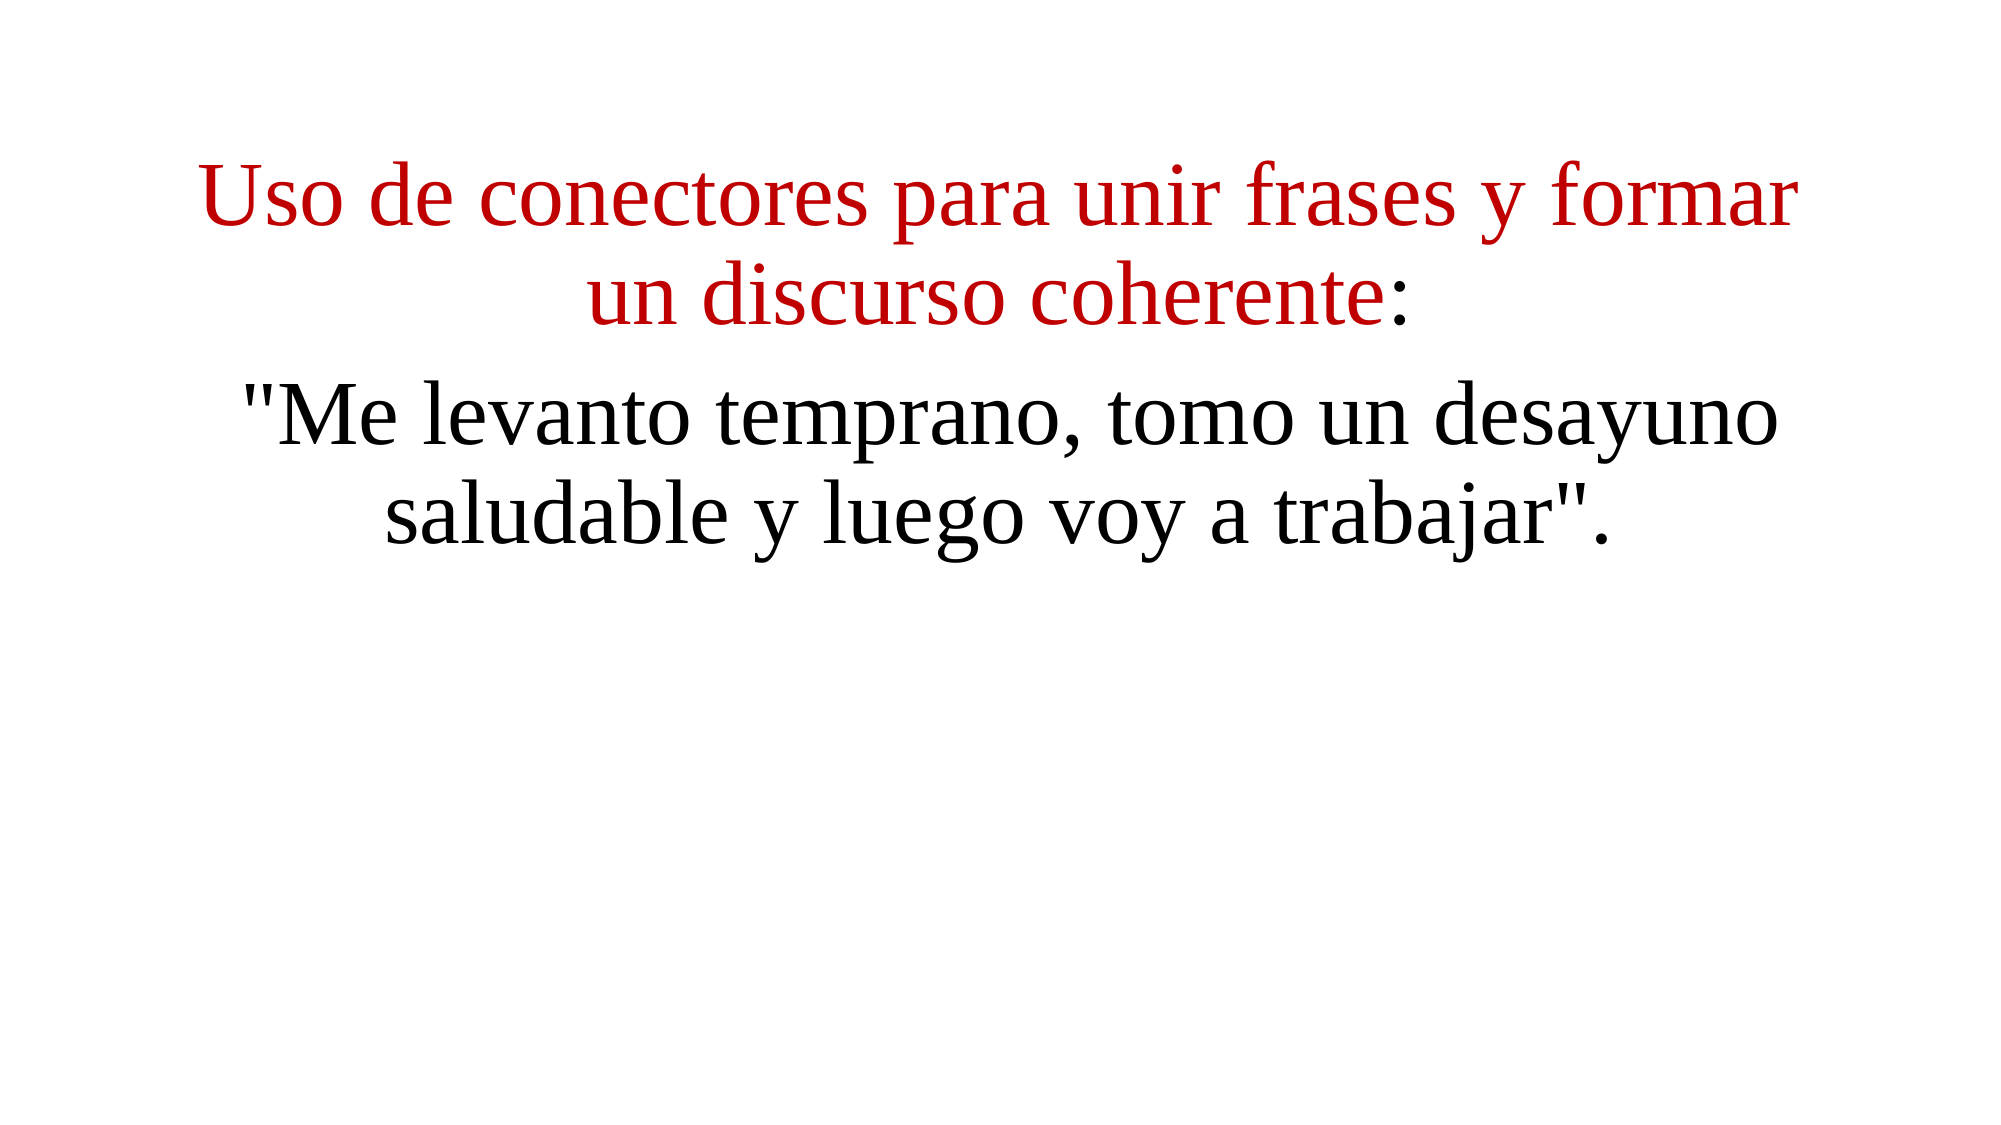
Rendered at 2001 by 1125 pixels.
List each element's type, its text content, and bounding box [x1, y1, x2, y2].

list Uso de conectores para unir frases y formar un discurso coherente: "Me levanto temprano, tomo un desayuno saludable y luego voy a trabajar". [137, 139, 1863, 1014]
